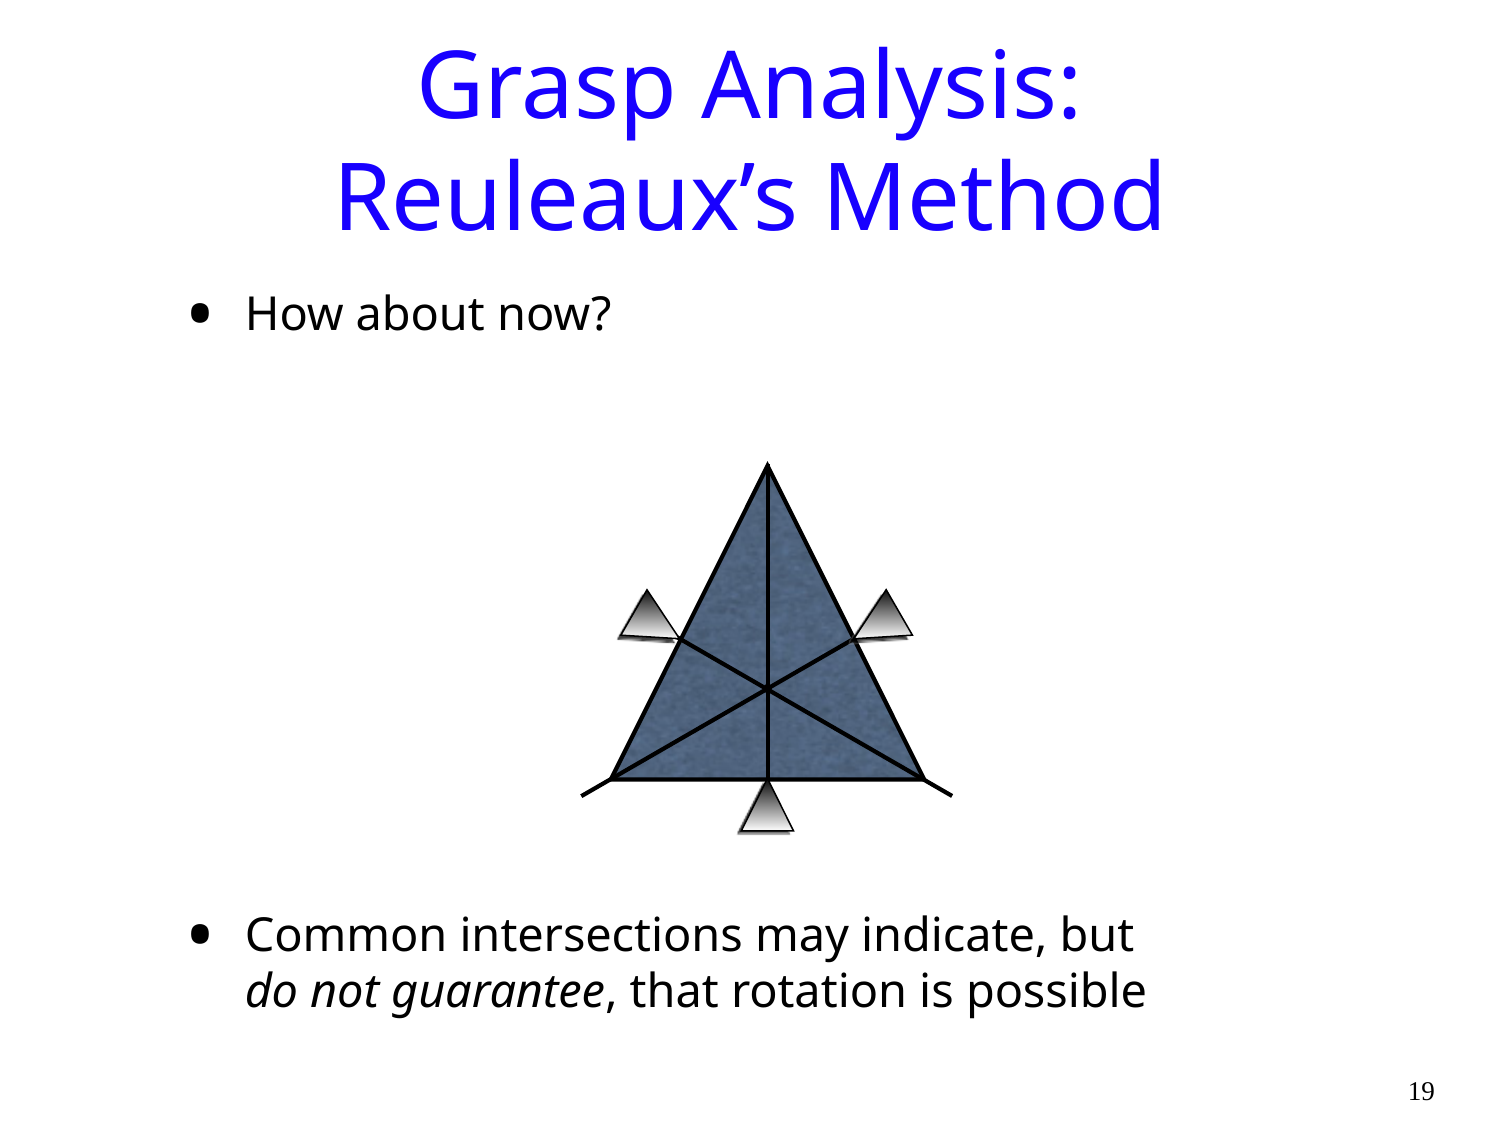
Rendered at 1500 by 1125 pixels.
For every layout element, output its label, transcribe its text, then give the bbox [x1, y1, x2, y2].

text_box [770, 694, 918, 780]
text_box [773, 641, 923, 776]
text_box [853, 589, 913, 639]
title Grasp Analysis: Reuleaux’s Method [146, 21, 1354, 253]
list How about now? Common intersections may indicate, but do not guarantee, that rotation is possible [146, 275, 1354, 1023]
text_box [616, 468, 853, 831]
text_box [620, 589, 680, 639]
text_box [613, 642, 760, 774]
